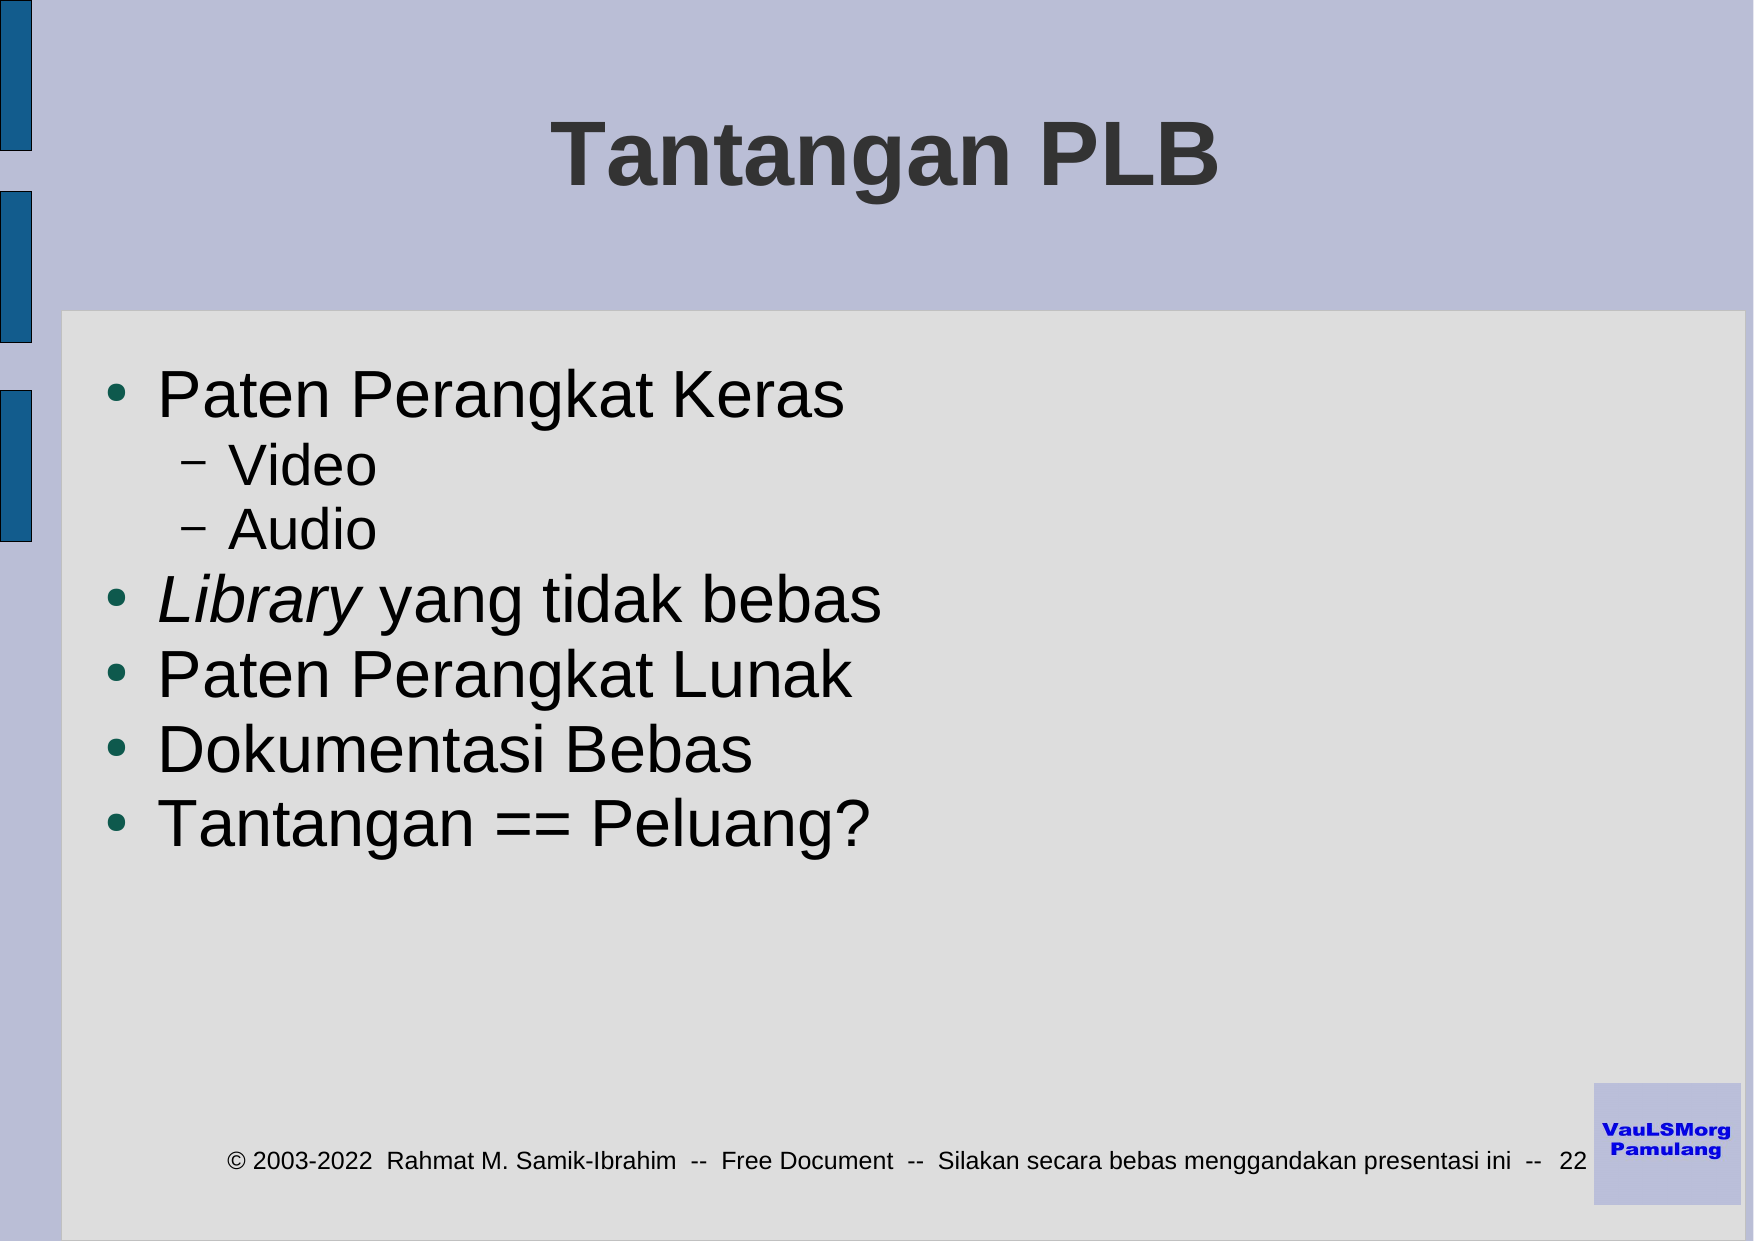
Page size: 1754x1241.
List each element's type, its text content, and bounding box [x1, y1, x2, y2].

title Tantangan PLB [53, 81, 1721, 226]
picture [1594, 1083, 1741, 1205]
list Paten Perangkat Keras Video Audio Library yang tidak bebas Paten Perangkat Lunak Dokumentasi Bebas Tantangan == Peluang? [86, 357, 1582, 862]
